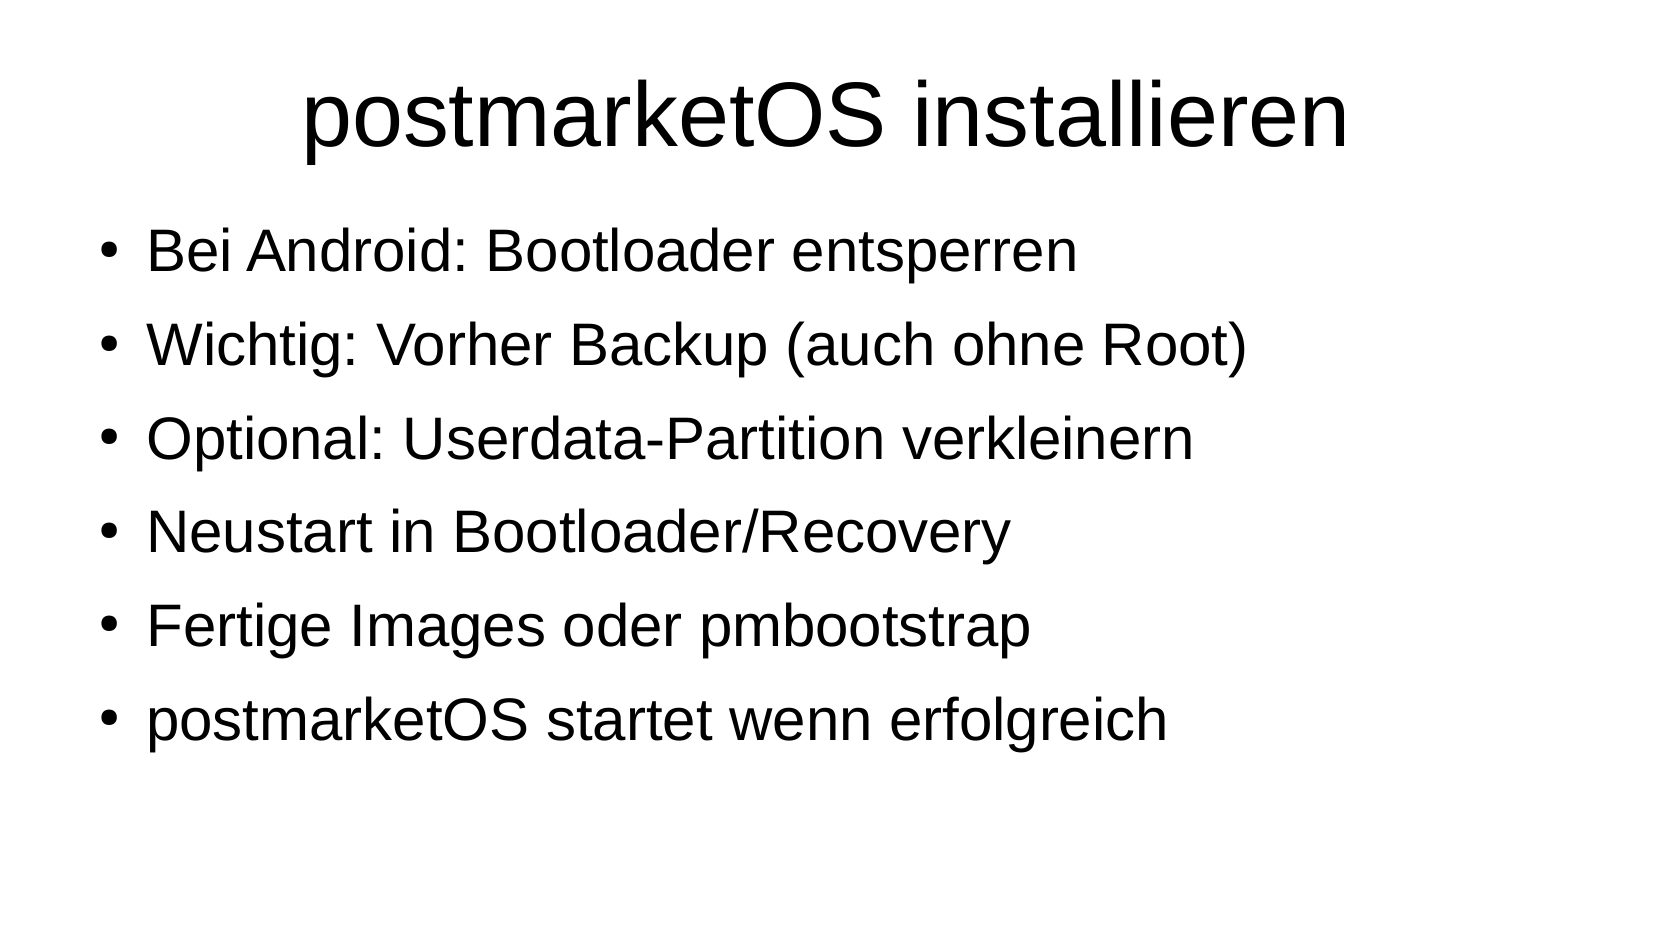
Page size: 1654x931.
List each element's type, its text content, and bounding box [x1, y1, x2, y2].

title postmarketOS installieren [82, 37, 1571, 193]
list Bei Android: Bootloader entsperren Wichtig: Vorher Backup (auch ohne Root) Optional: Userdata-Partition verkleinern Neustart in Bootloader/Recovery Fertige Images oder pmbootstrap postmarketOS startet wenn erfolgreich [82, 217, 1571, 758]
